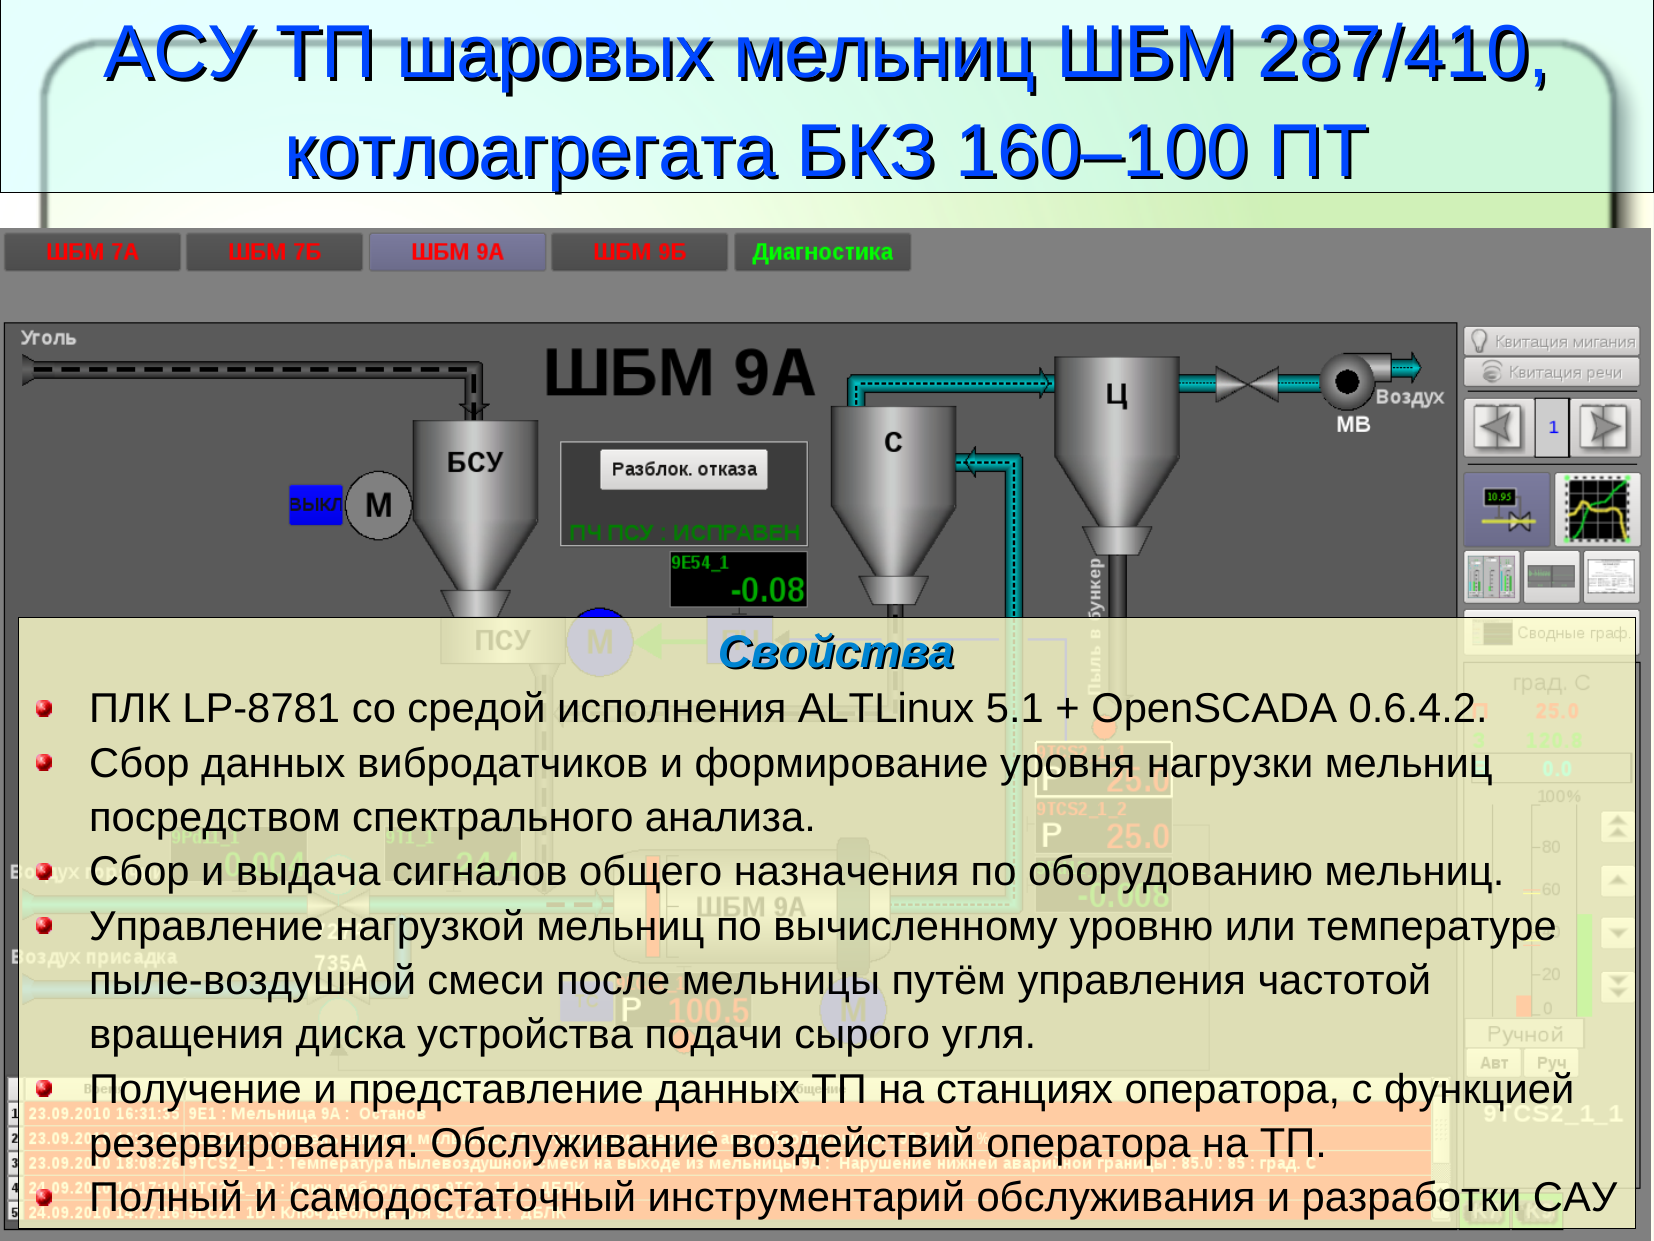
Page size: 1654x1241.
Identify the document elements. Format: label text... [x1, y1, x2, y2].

picture [0, 228, 1651, 1241]
title АСУ ТП шаровых мельниц ШБМ 287/410, котлоагрегата БКЗ 160–100 ПТ [0, 2, 1654, 186]
list Свойства ПЛК LP-8781 со средой исполнения ALTLinux 5.1 + OpenSCADA 0.6.4.2. Сбор данных вибродатчиков и формирование уровня нагрузки мельниц посредством спектрального анализа. Сбор и выдача сигналов общего назначения по оборудованию мельниц. Управление нагрузкой мельниц по вычисленному уровню или температуре пыле-воздушной смеси после мельницы путём управления частотой вращения диска устройства подачи сырого угля. Получение и представление данных ТП на станциях оператора, с функцией резервирования. Обслуживание воздействий оператора на ТП. Полный и самодостаточный инструментарий обслуживания и разработки САУ [18, 617, 1636, 1229]
